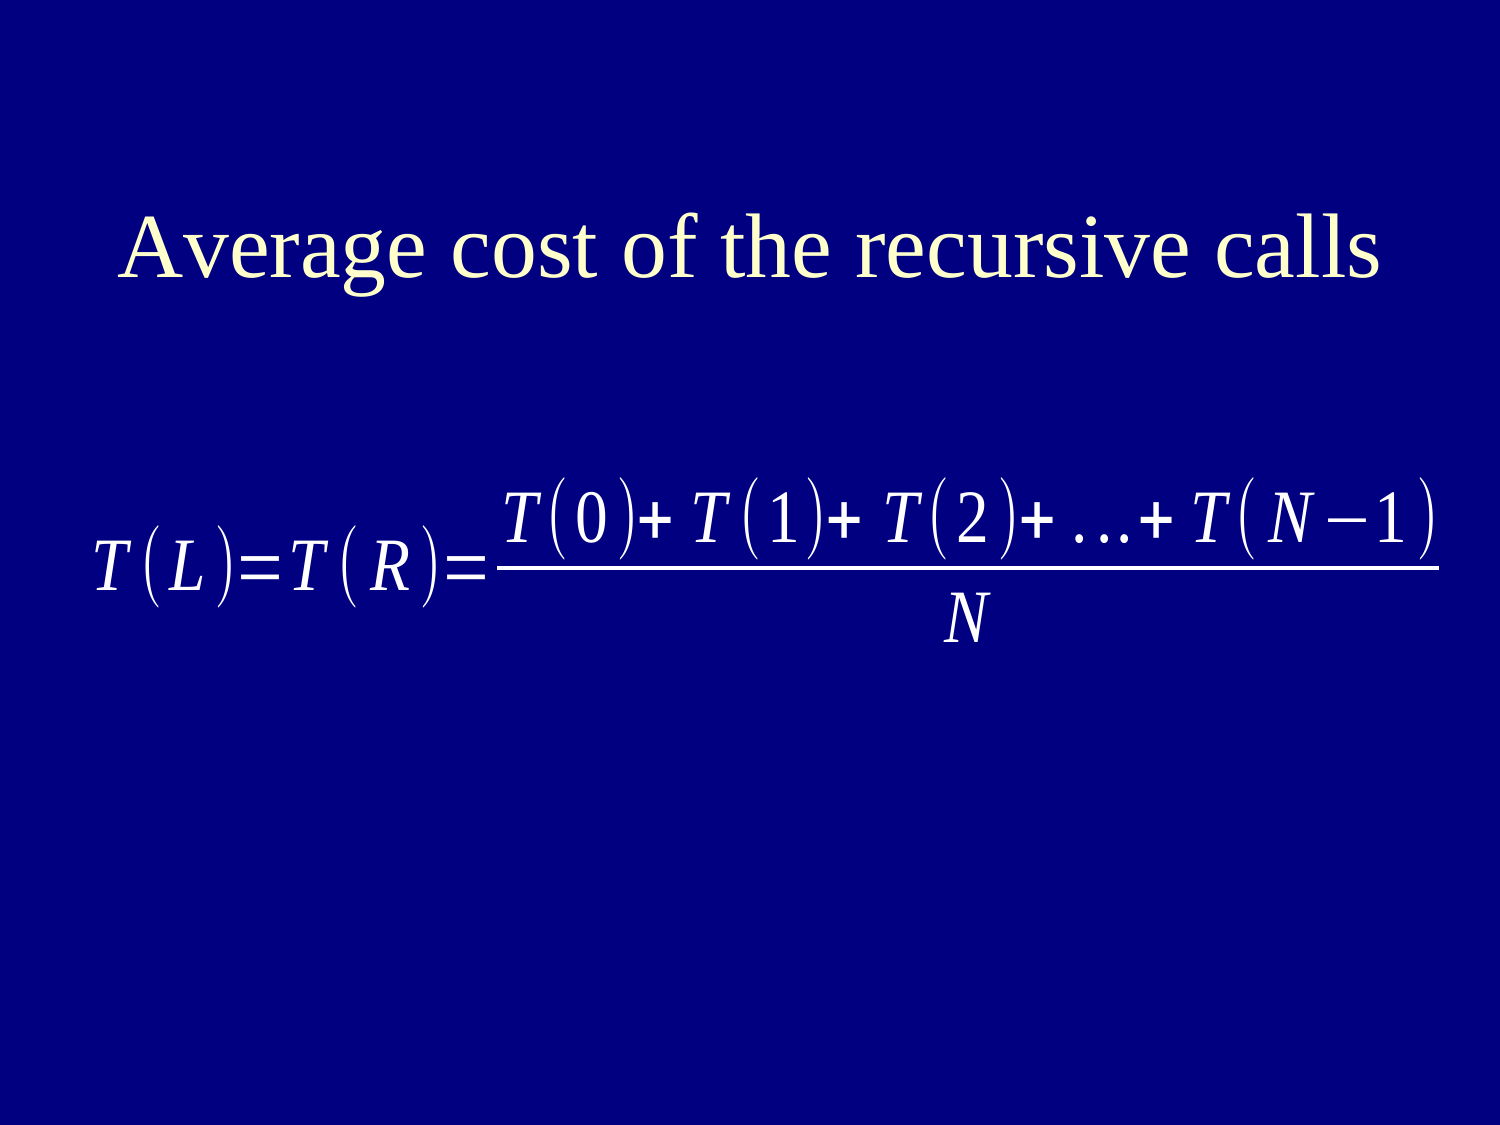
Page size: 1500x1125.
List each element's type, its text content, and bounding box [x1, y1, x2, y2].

chart [75, 471, 1464, 659]
title Average cost of the recursive calls [22, 145, 1480, 336]
